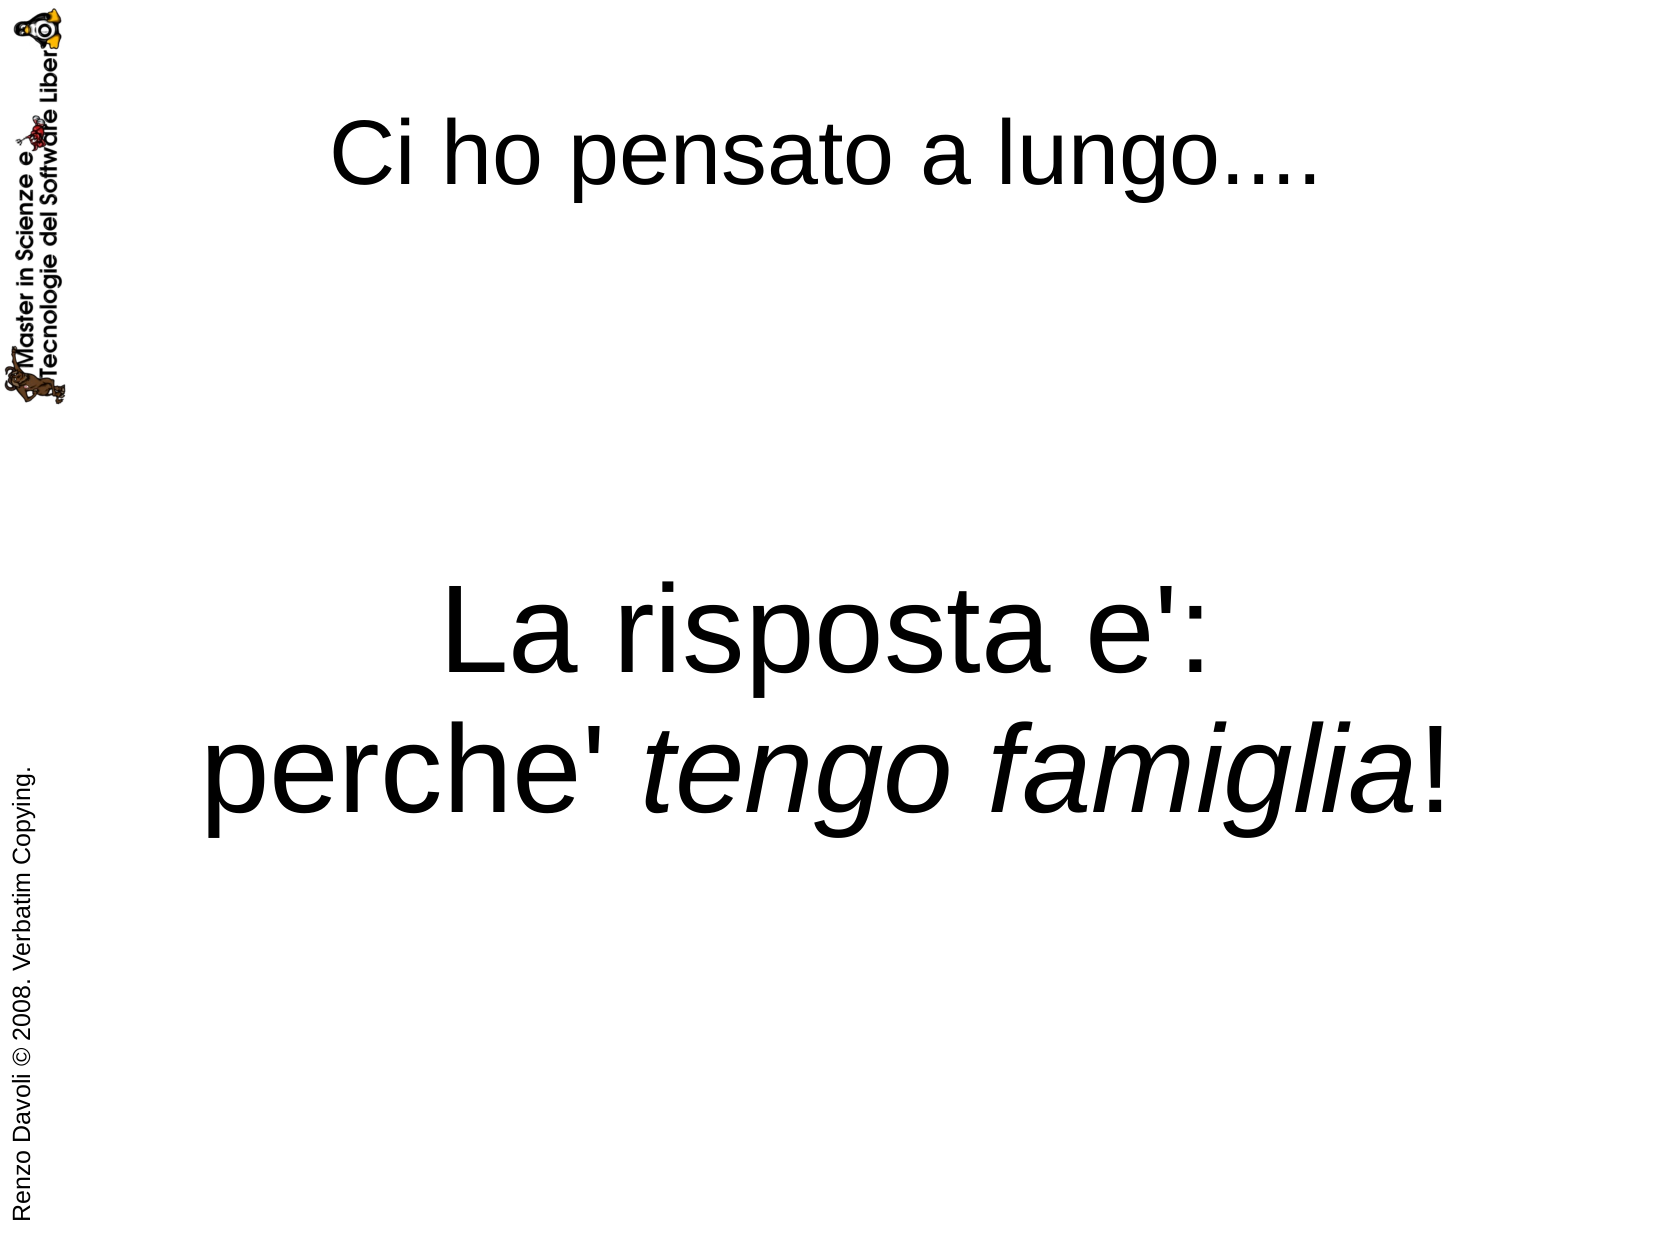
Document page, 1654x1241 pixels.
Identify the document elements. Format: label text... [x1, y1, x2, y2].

subtitle La risposta e': perche' tengo famiglia! [82, 290, 1571, 1109]
picture [1, 2, 69, 413]
title Ci ho pensato a lungo.... [82, 49, 1571, 257]
